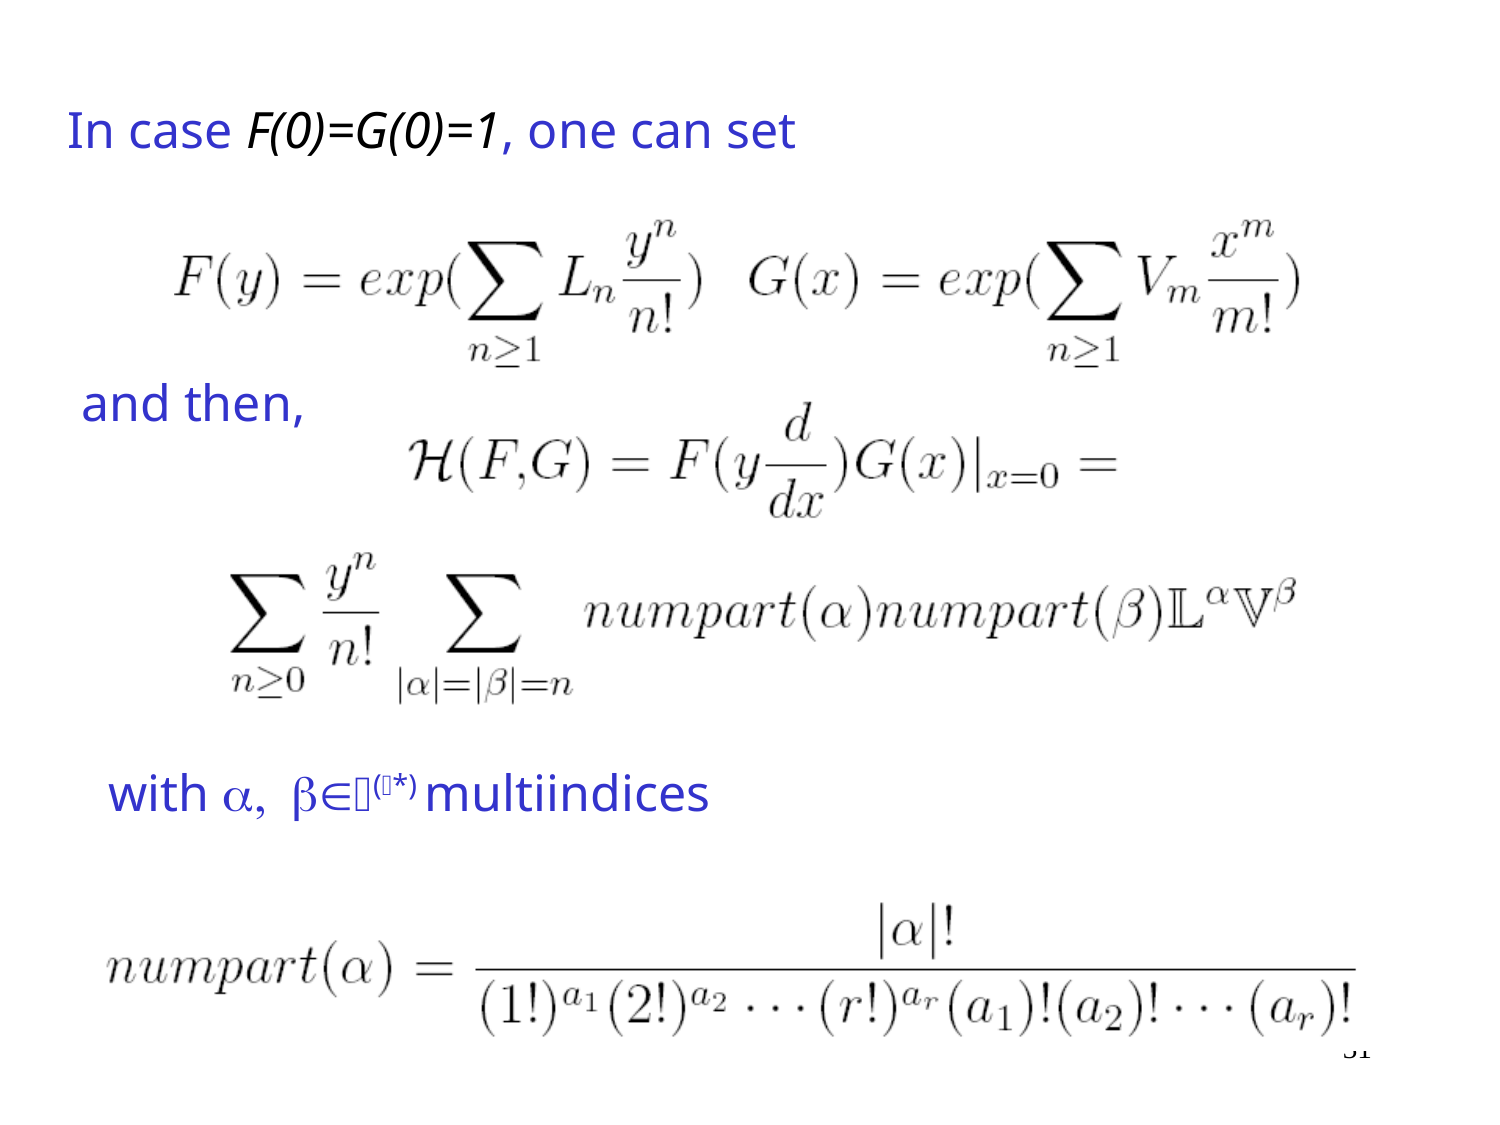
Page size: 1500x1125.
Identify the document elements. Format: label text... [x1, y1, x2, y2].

text_box with α, β∈(*) multiindices [93, 750, 928, 865]
picture [99, 884, 1367, 1051]
text_box [206, 501, 443, 633]
picture [187, 388, 1307, 714]
picture [174, 209, 1307, 377]
text_box In case F(0)=G(0)=1, one can set [53, 87, 1477, 178]
text_box and then, [66, 360, 356, 436]
